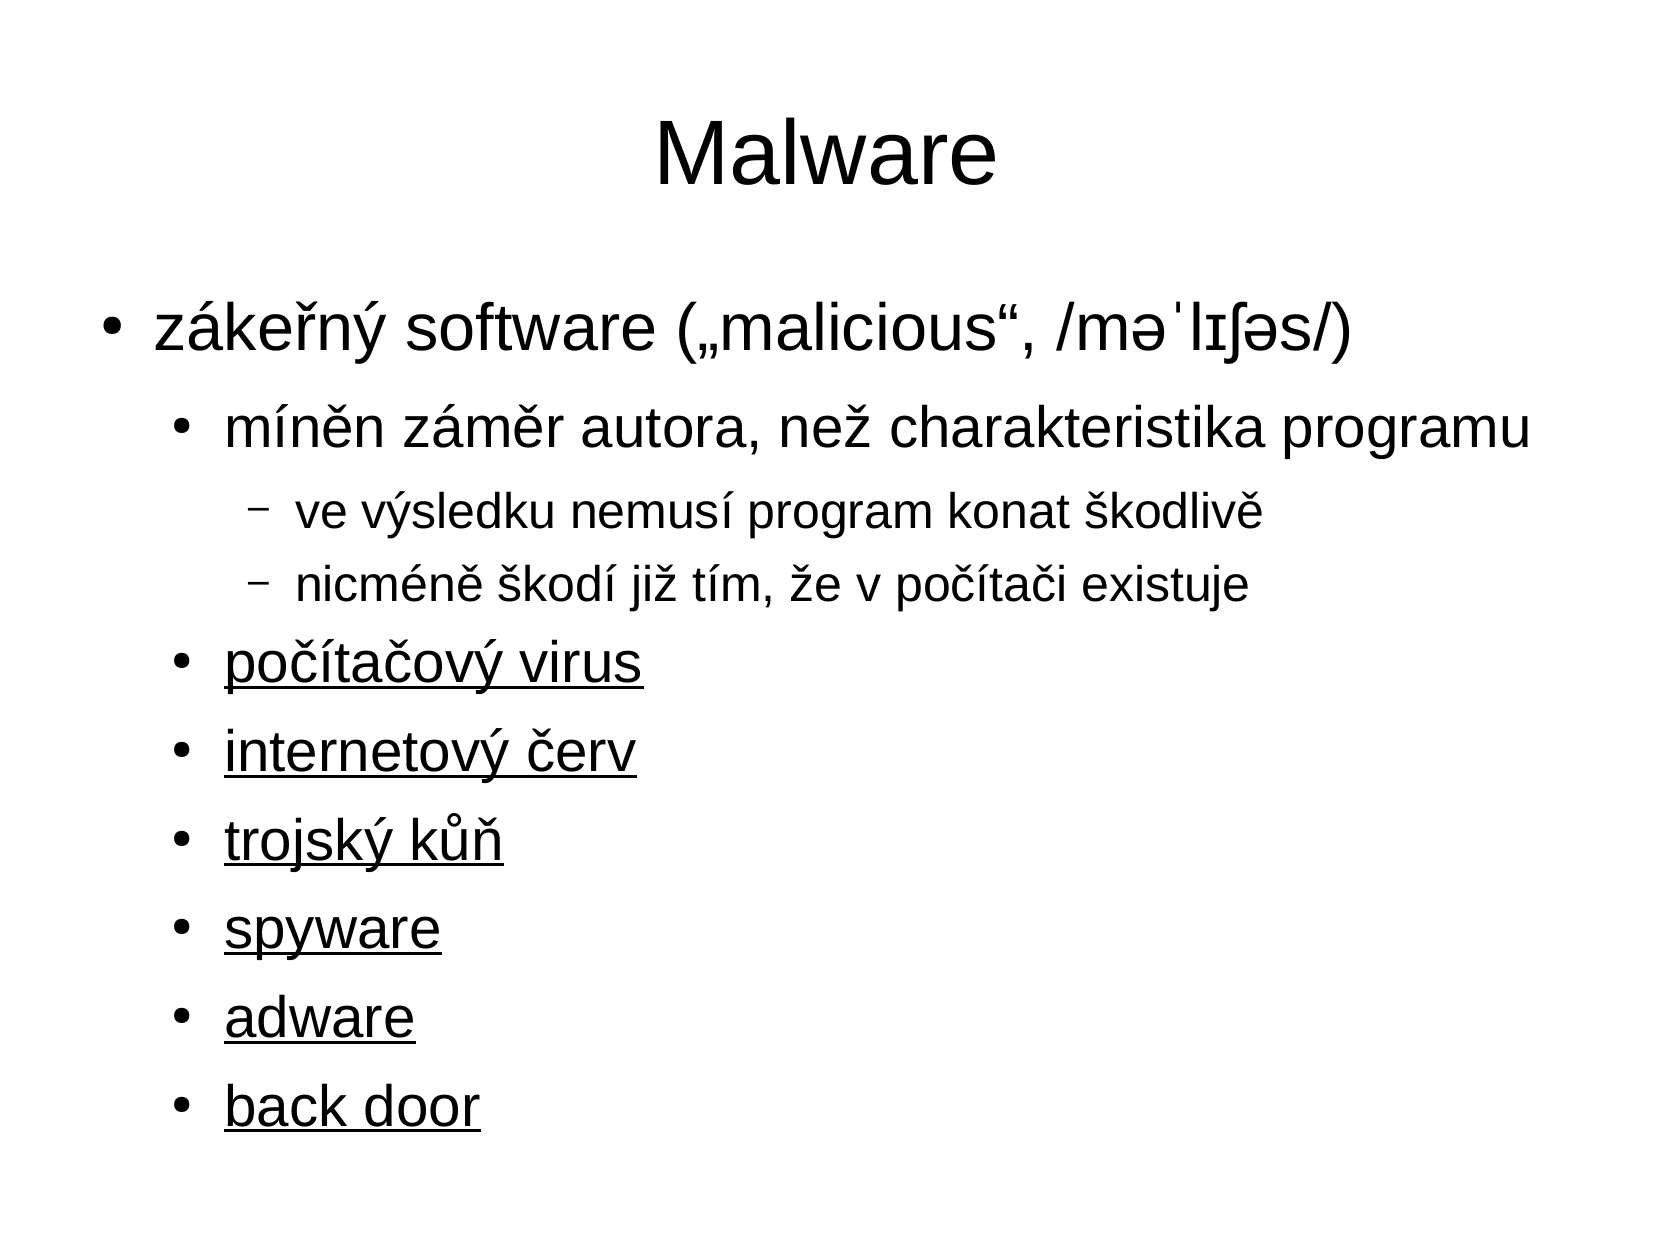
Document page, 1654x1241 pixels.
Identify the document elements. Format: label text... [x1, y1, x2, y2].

list zákeřný software („malicious“, /məˈlɪʃəs/) míněn záměr autora, než charakteristika programu ve výsledku nemusí program konat škodlivě nicméně škodí již tím, že v počítači existuje počítačový virus internetový červ trojský kůň spyware adware back door [82, 290, 1571, 1139]
title Malware [82, 49, 1571, 257]
